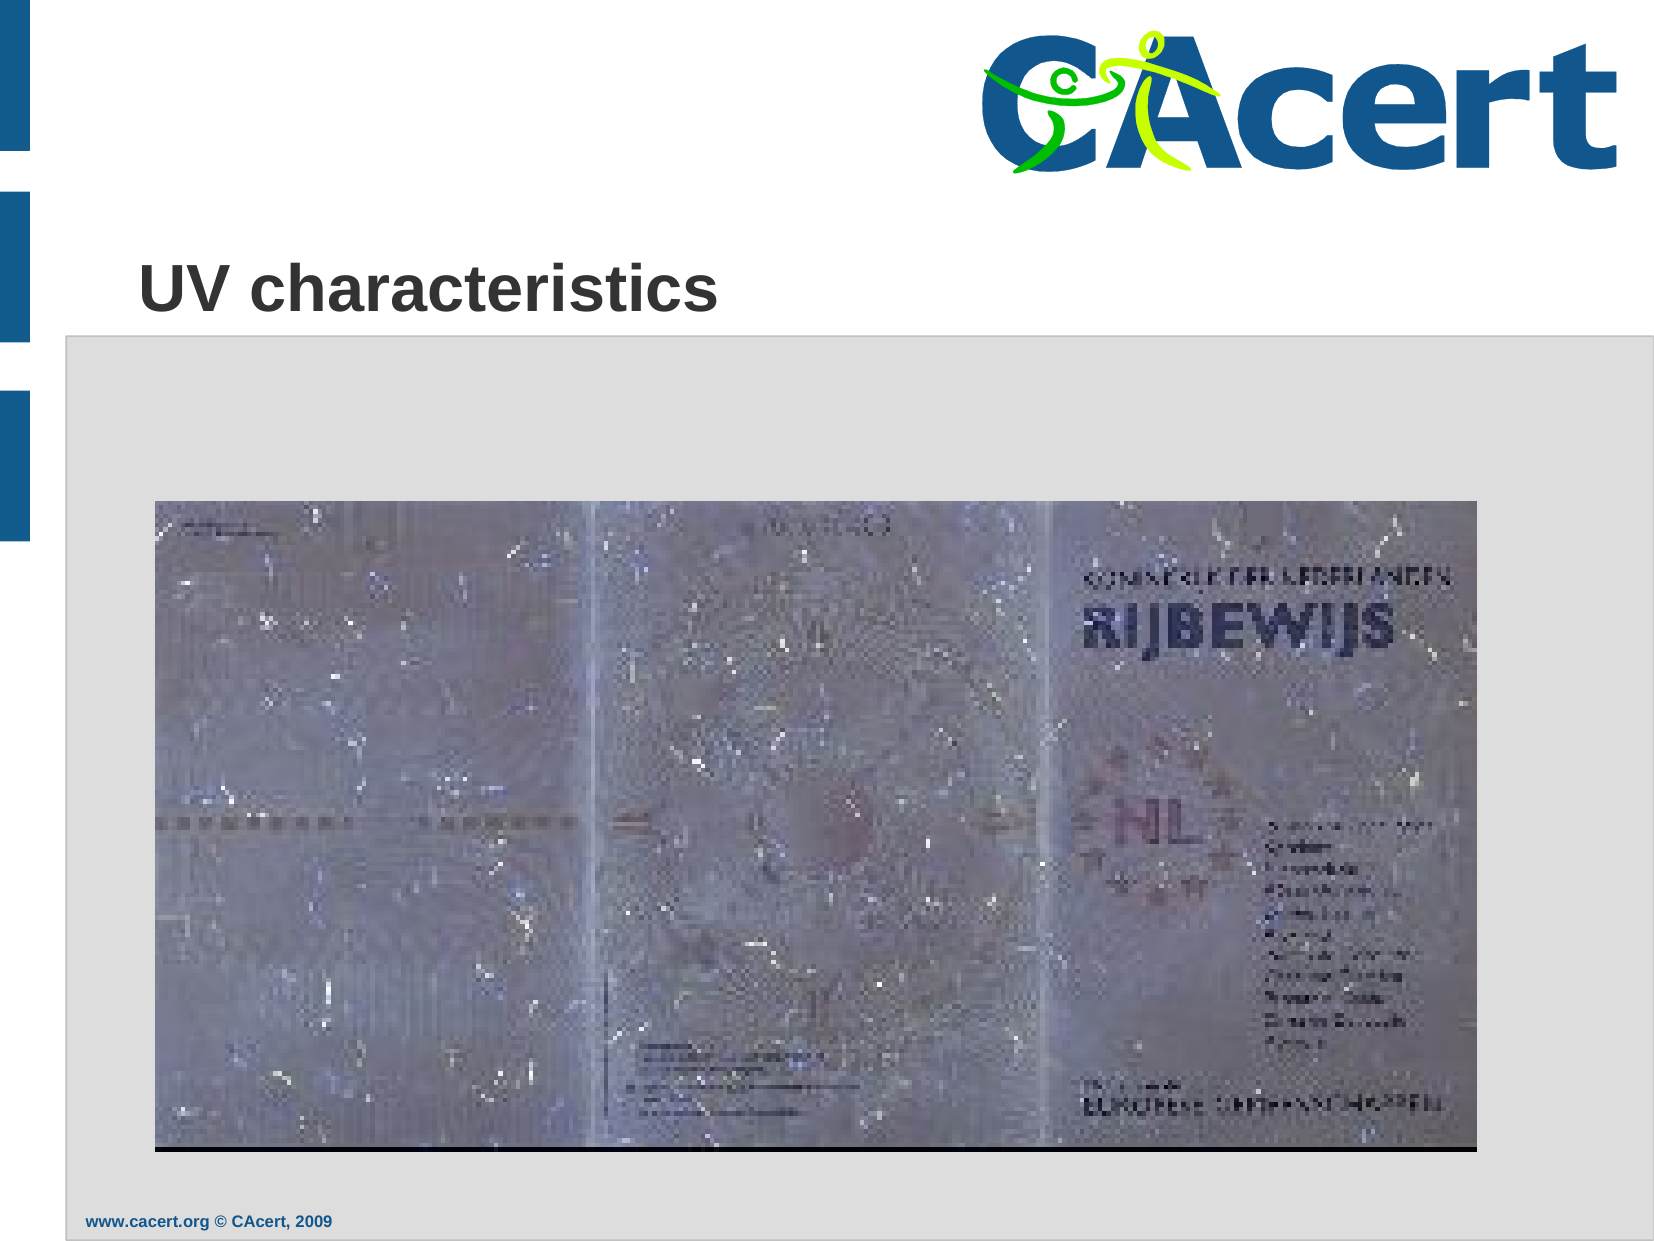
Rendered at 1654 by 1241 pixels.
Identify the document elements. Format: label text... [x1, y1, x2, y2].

picture [155, 501, 1477, 1152]
title UV characteristics [121, 167, 1533, 326]
